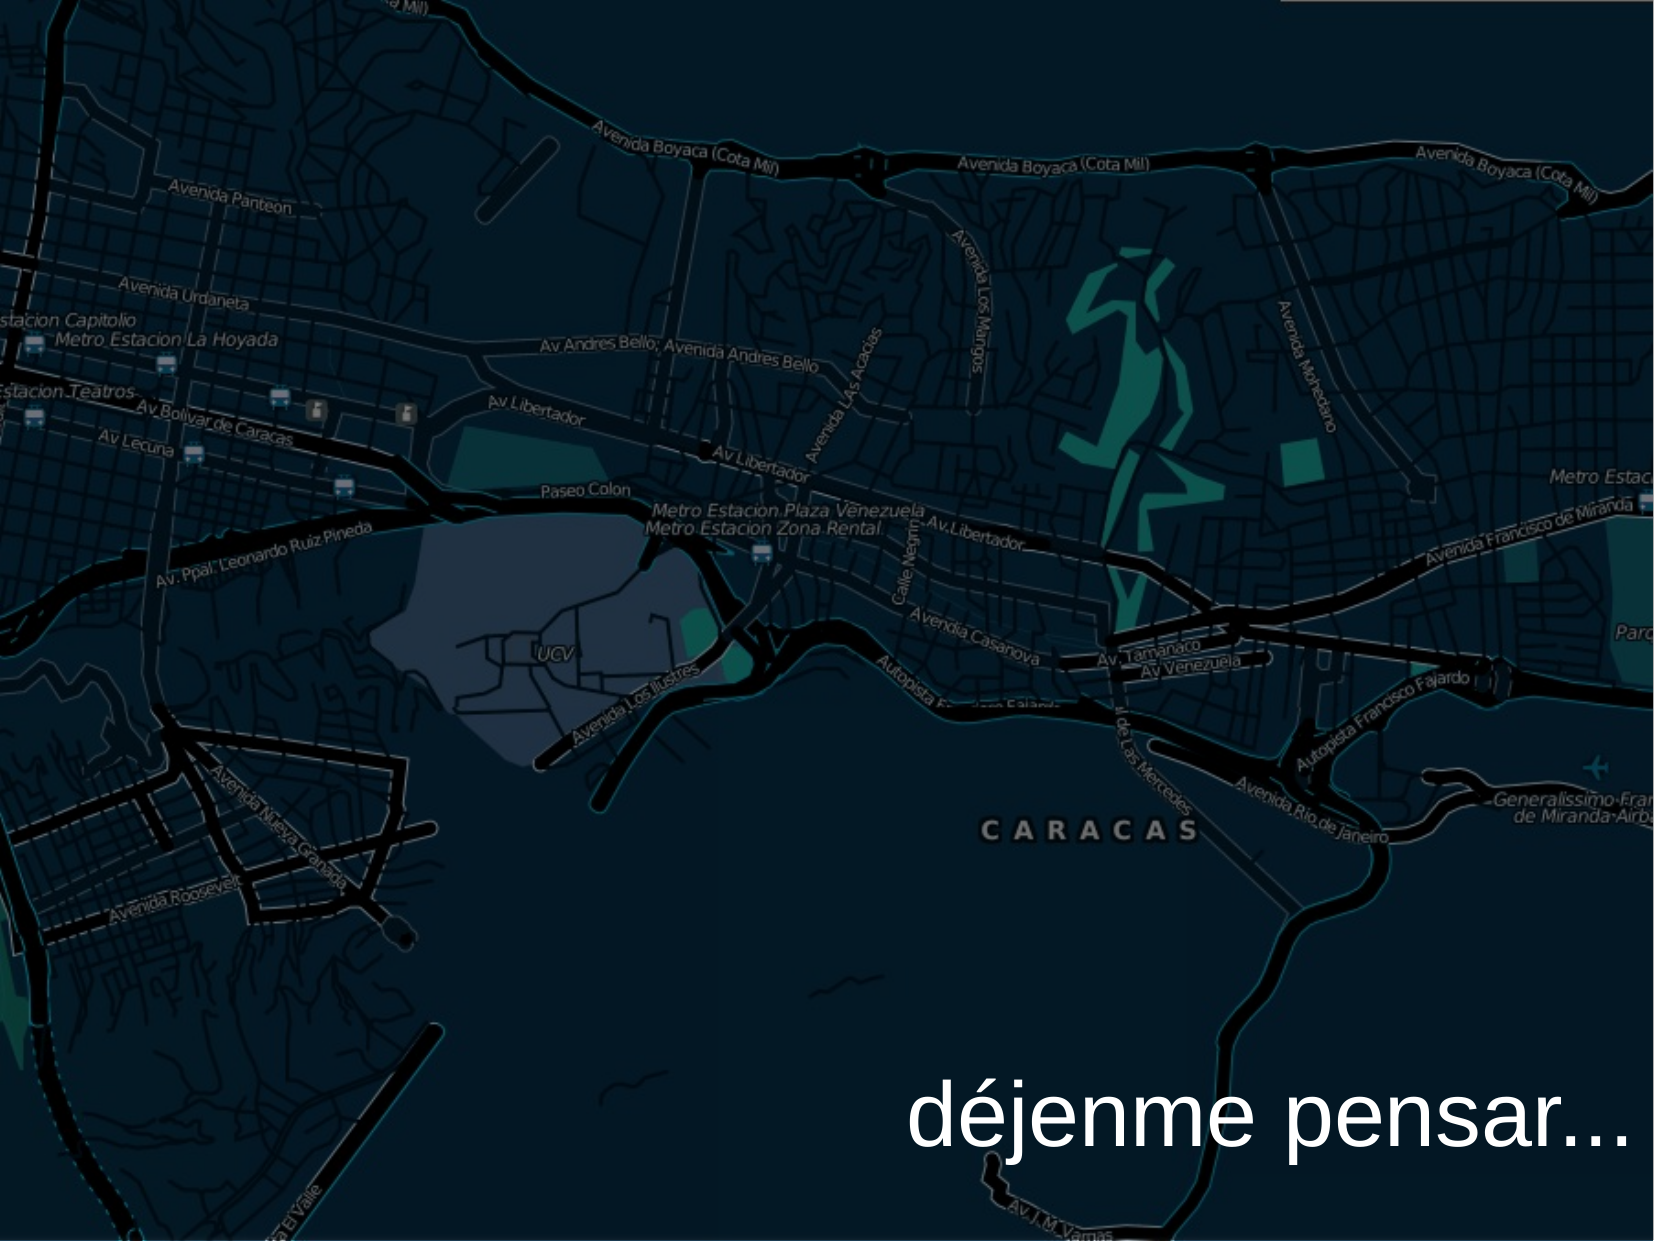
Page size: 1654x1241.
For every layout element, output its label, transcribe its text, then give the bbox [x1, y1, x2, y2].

title déjenme pensar... [531, 1018, 1636, 1211]
picture [0, 0, 1653, 1241]
